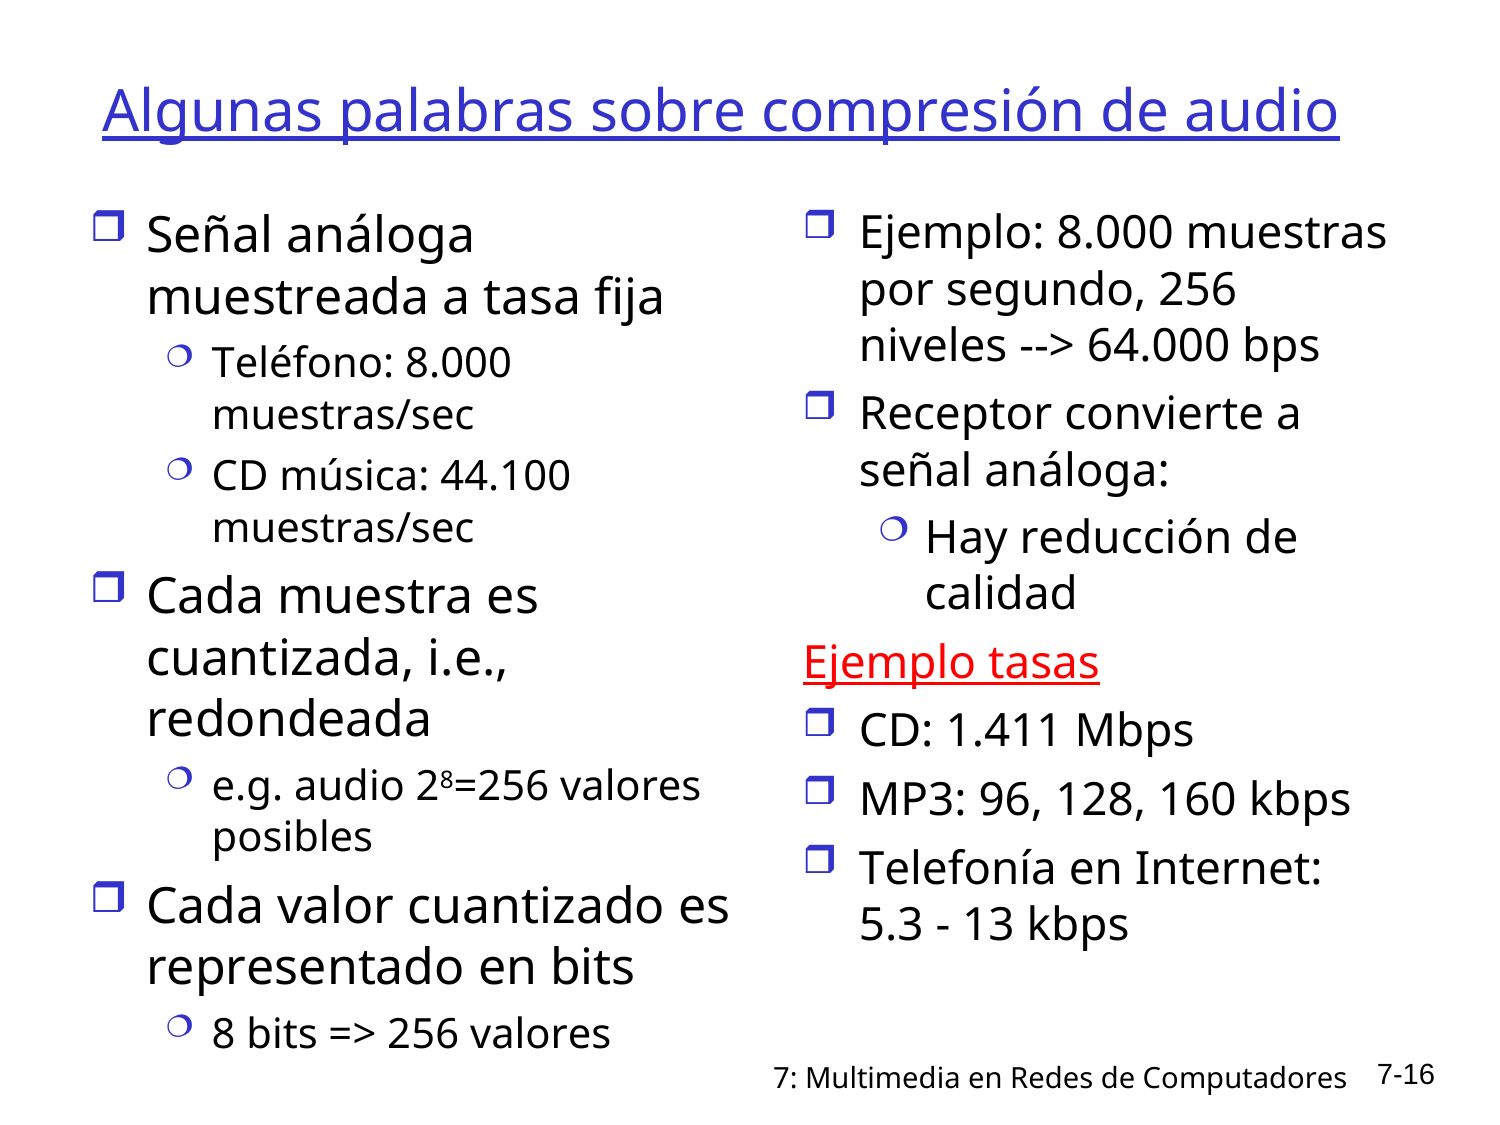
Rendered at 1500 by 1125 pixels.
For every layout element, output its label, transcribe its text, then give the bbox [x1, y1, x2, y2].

title Algunas palabras sobre compresión de audio [87, 29, 1363, 189]
list Ejemplo: 8.000 muestras por segundo, 256 niveles --> 64.000 bps Receptor convierte a señal análoga: Hay reducción de calidad Ejemplo tasas CD: 1.411 Mbps MP3: 96, 128, 160 kbps Telefonía en Internet: 5.3 - 13 kbps [788, 196, 1411, 964]
list Señal análoga muestreada a tasa fija Teléfono: 8.000 muestras/sec CD música: 44.100 muestras/sec Cada muestra es cuantizada, i.e., redondeada e.g. audio 28=256 valores posibles Cada valor cuantizado es representado en bits 8 bits => 256 valores [75, 196, 751, 1014]
